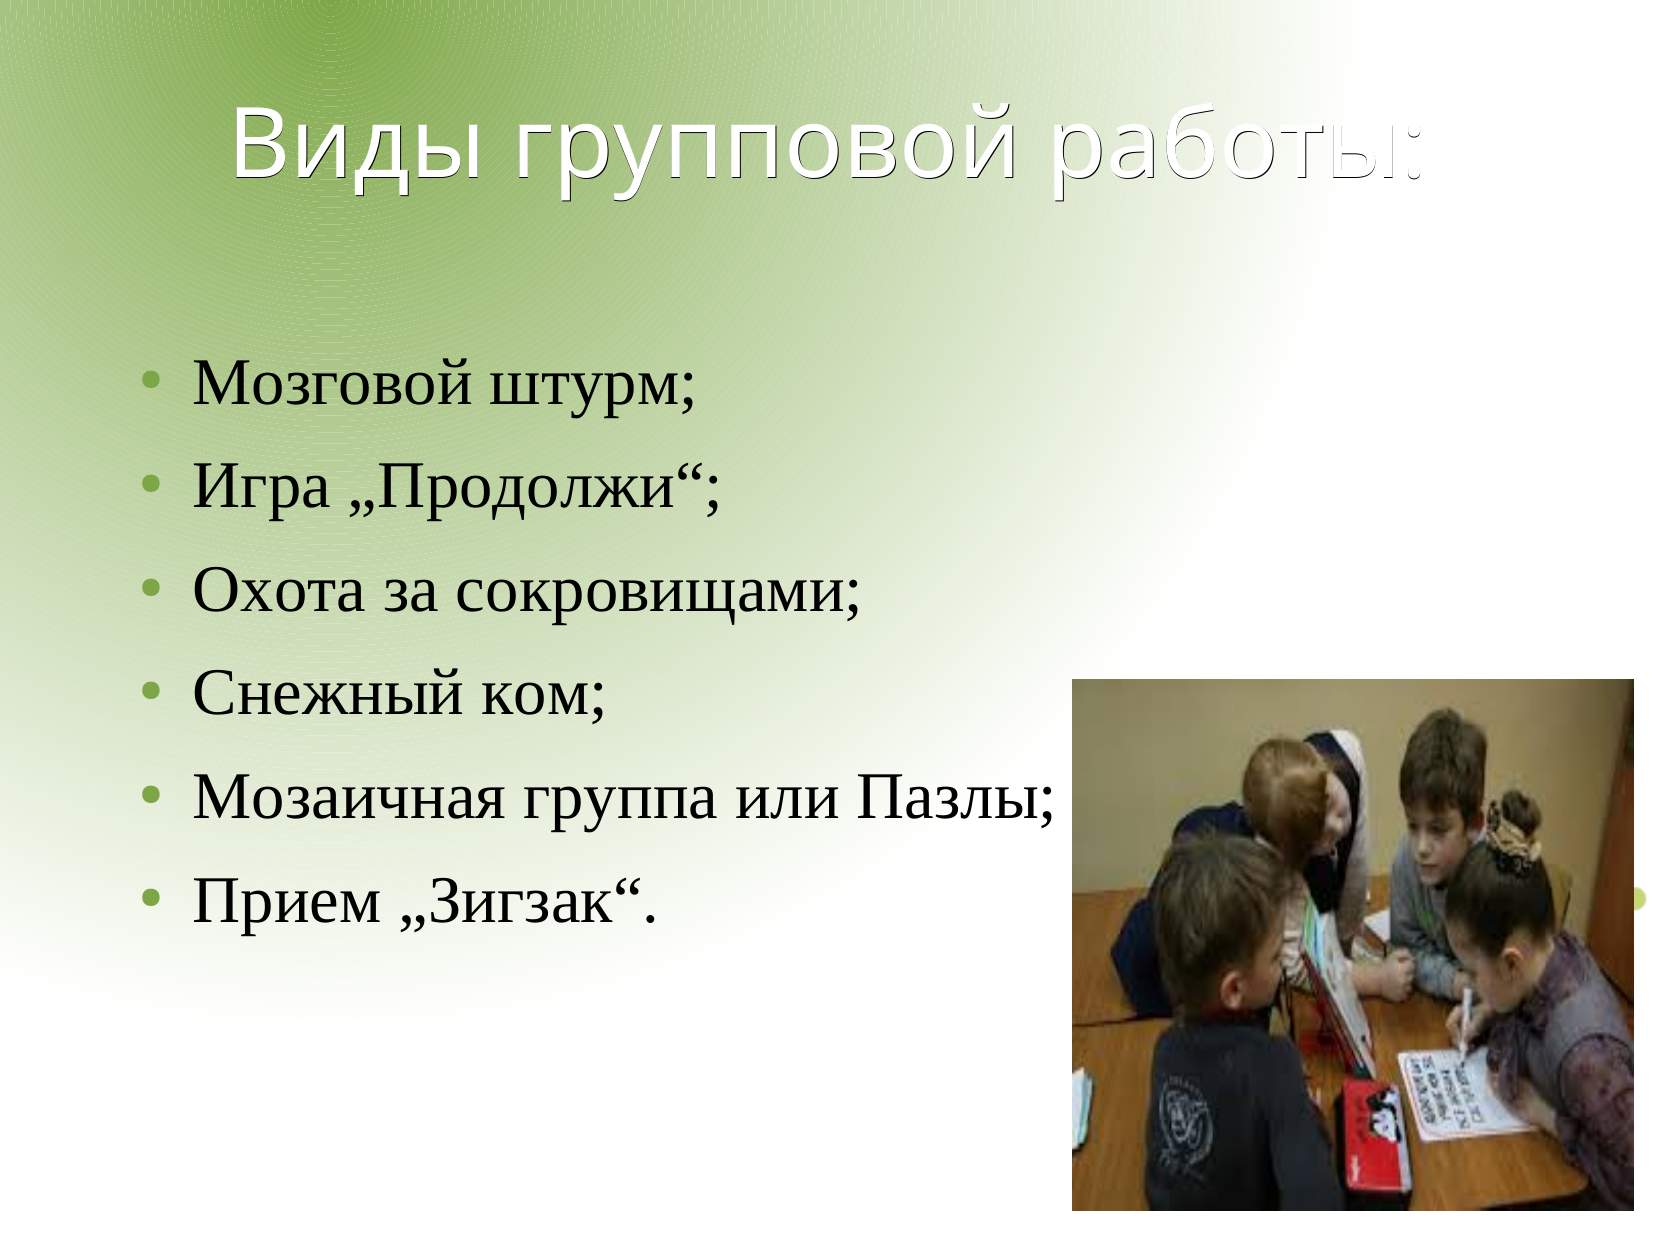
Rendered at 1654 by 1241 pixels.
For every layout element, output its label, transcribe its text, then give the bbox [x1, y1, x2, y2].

title Виды групповой работы: [121, 88, 1534, 325]
list Мозговой штурм; Игра „Продолжи“; Охота за сокровищами; Снежный ком; Мозаичная группа или Пазлы; Прием „Зигзак“. [121, 344, 1534, 1127]
picture [1072, 679, 1654, 1211]
